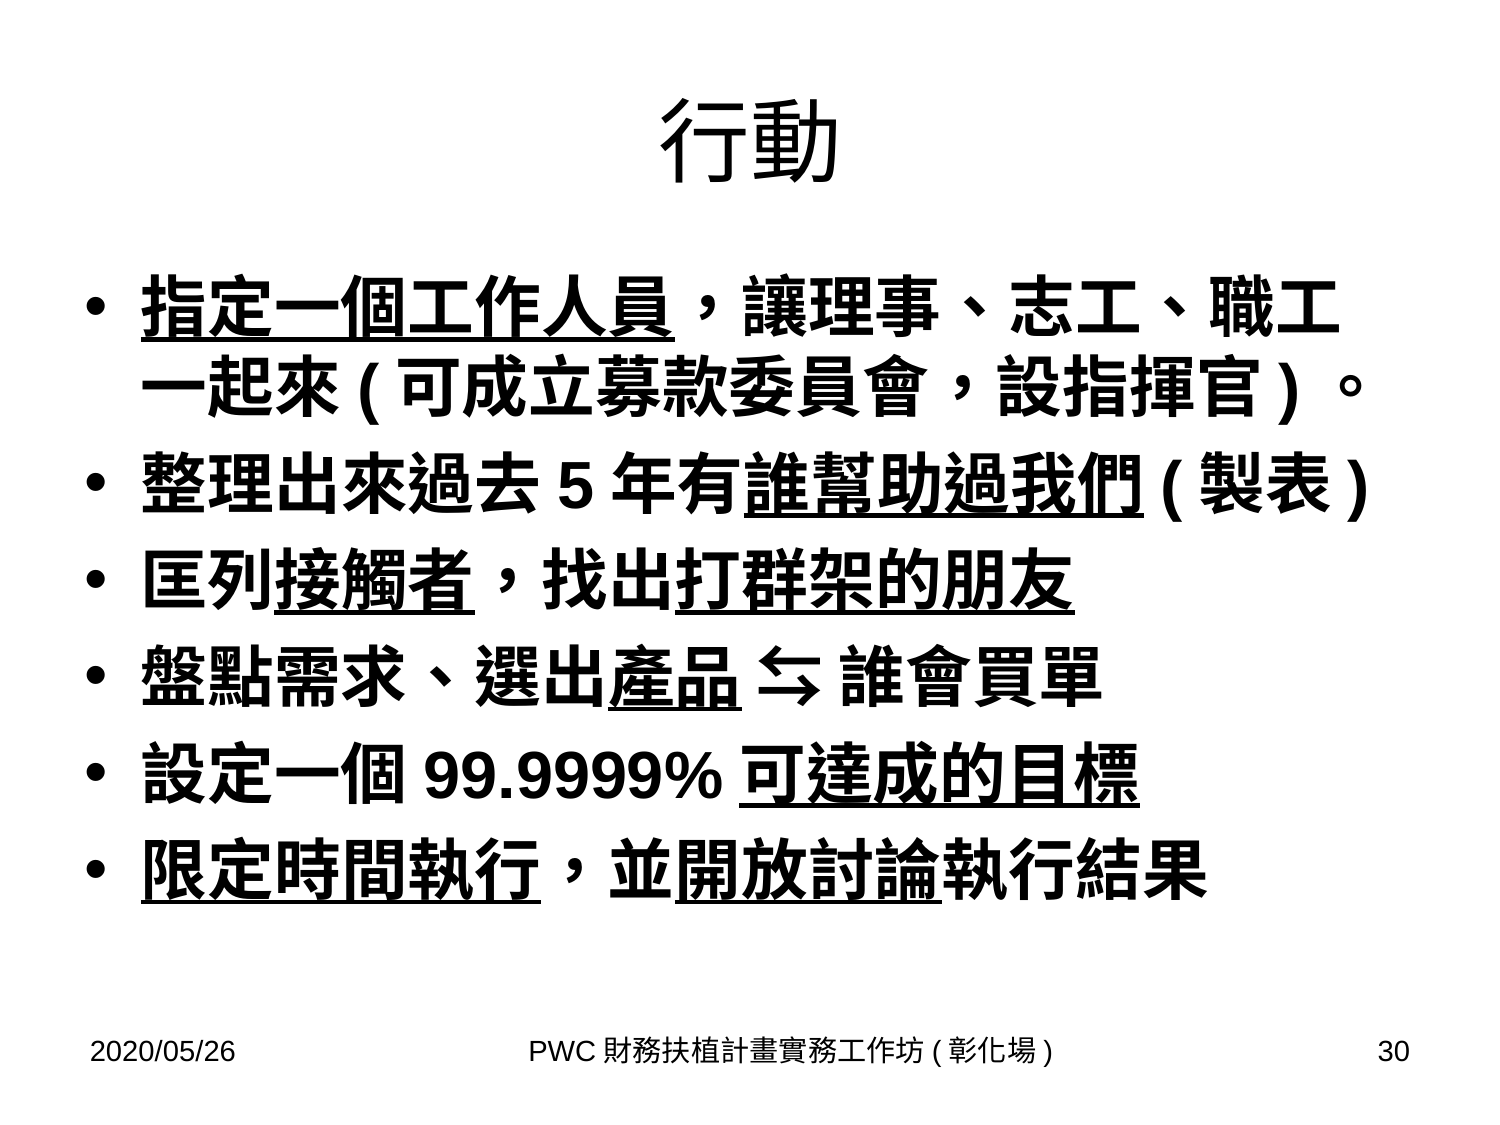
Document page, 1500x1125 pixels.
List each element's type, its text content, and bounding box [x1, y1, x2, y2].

text_box 2020/05/26 [74, 1024, 426, 1103]
text_box 行動 [75, 45, 1426, 233]
text_box 指定一個工作人員，讓理事、志工、職工一起來(可成立募款委員會，設指揮官)。 整理出來過去5年有誰幫助過我們(製表) 匡列接觸者，找出打群架的朋友 盤點需求、選出產品 ⇆ 誰會買單 設定一個99.9999%可達成的目標 限定時間執行，並開放討論執行結果 [70, 257, 1421, 1000]
text_box <編號> [1074, 1024, 1426, 1103]
text_box PWC財務扶植計畫實務工作坊(彰化場) [512, 1024, 1074, 1103]
